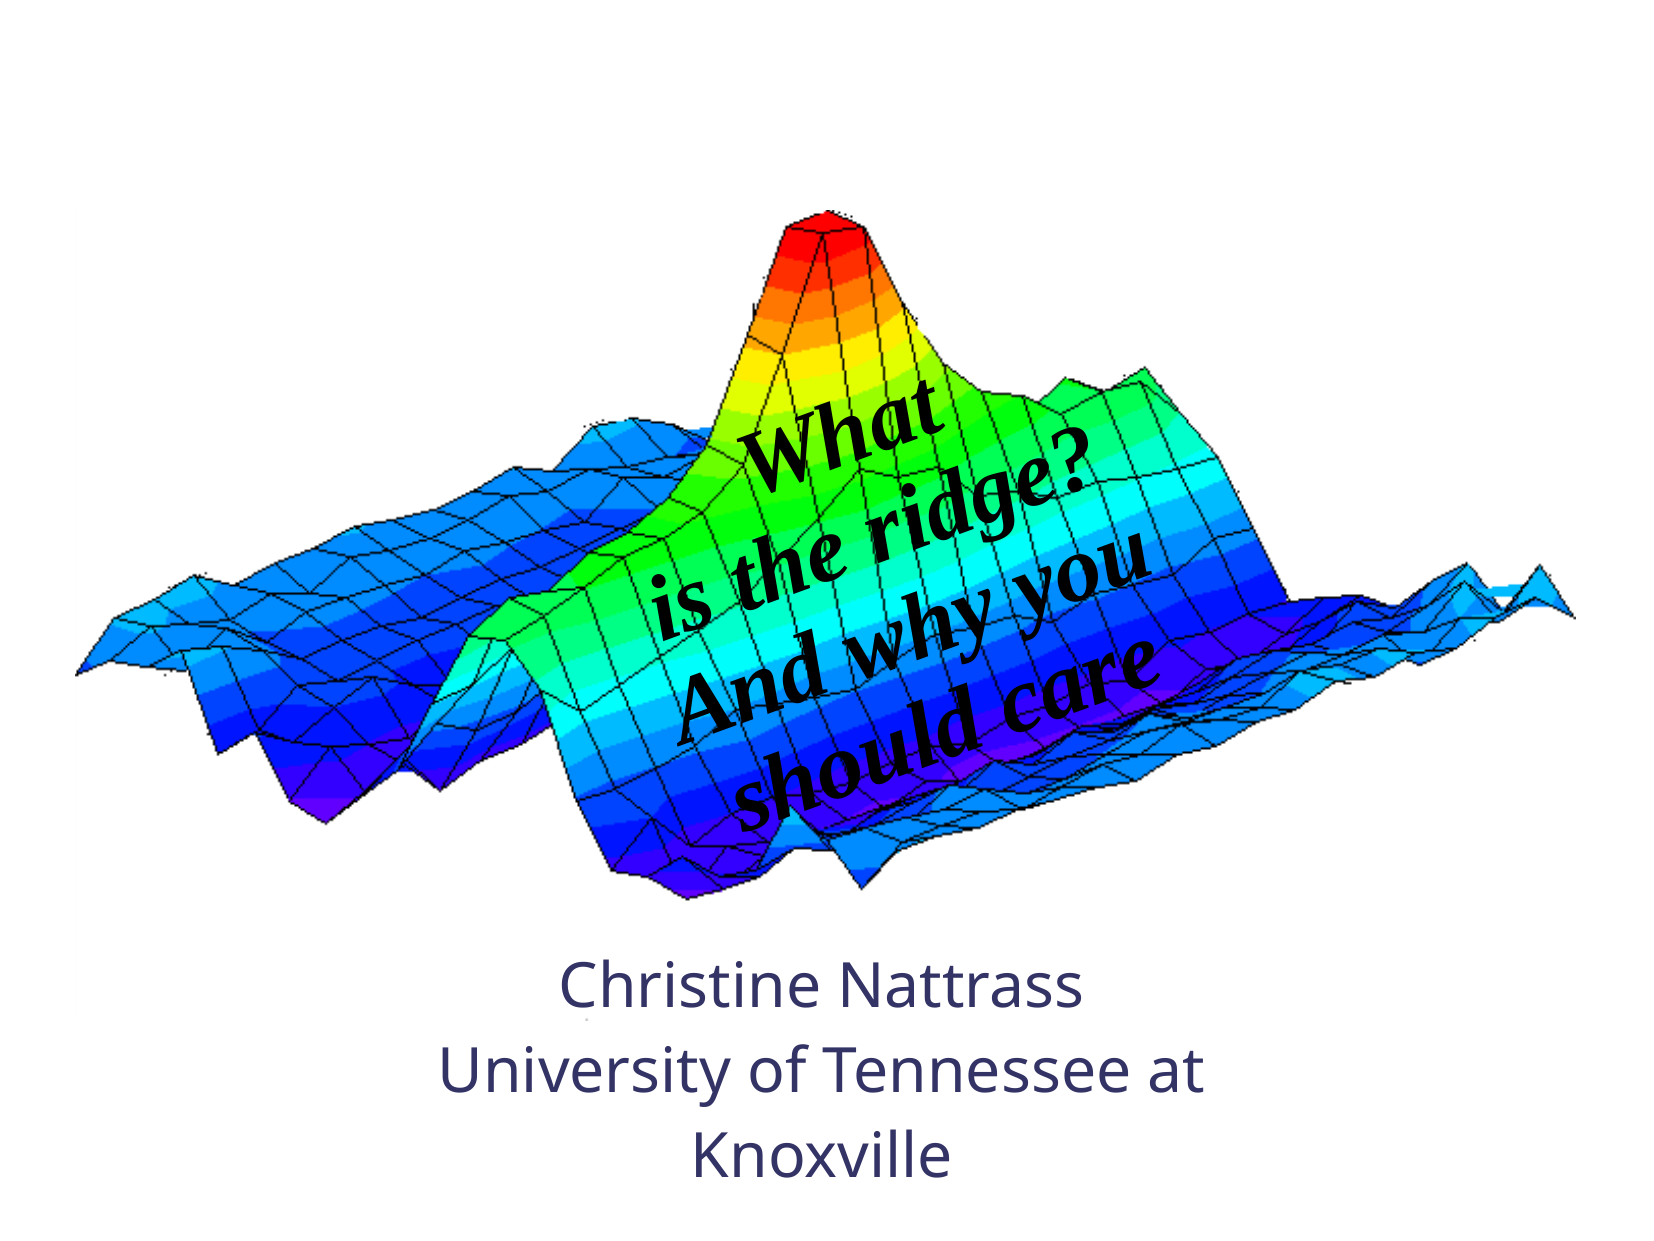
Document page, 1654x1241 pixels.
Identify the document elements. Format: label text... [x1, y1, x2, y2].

picture [75, 210, 1576, 1021]
text_box Christine Nattrass University of Tennessee at Knoxville [353, 933, 1291, 1110]
text_box What is the ridge? And why you should care [465, 250, 1318, 911]
